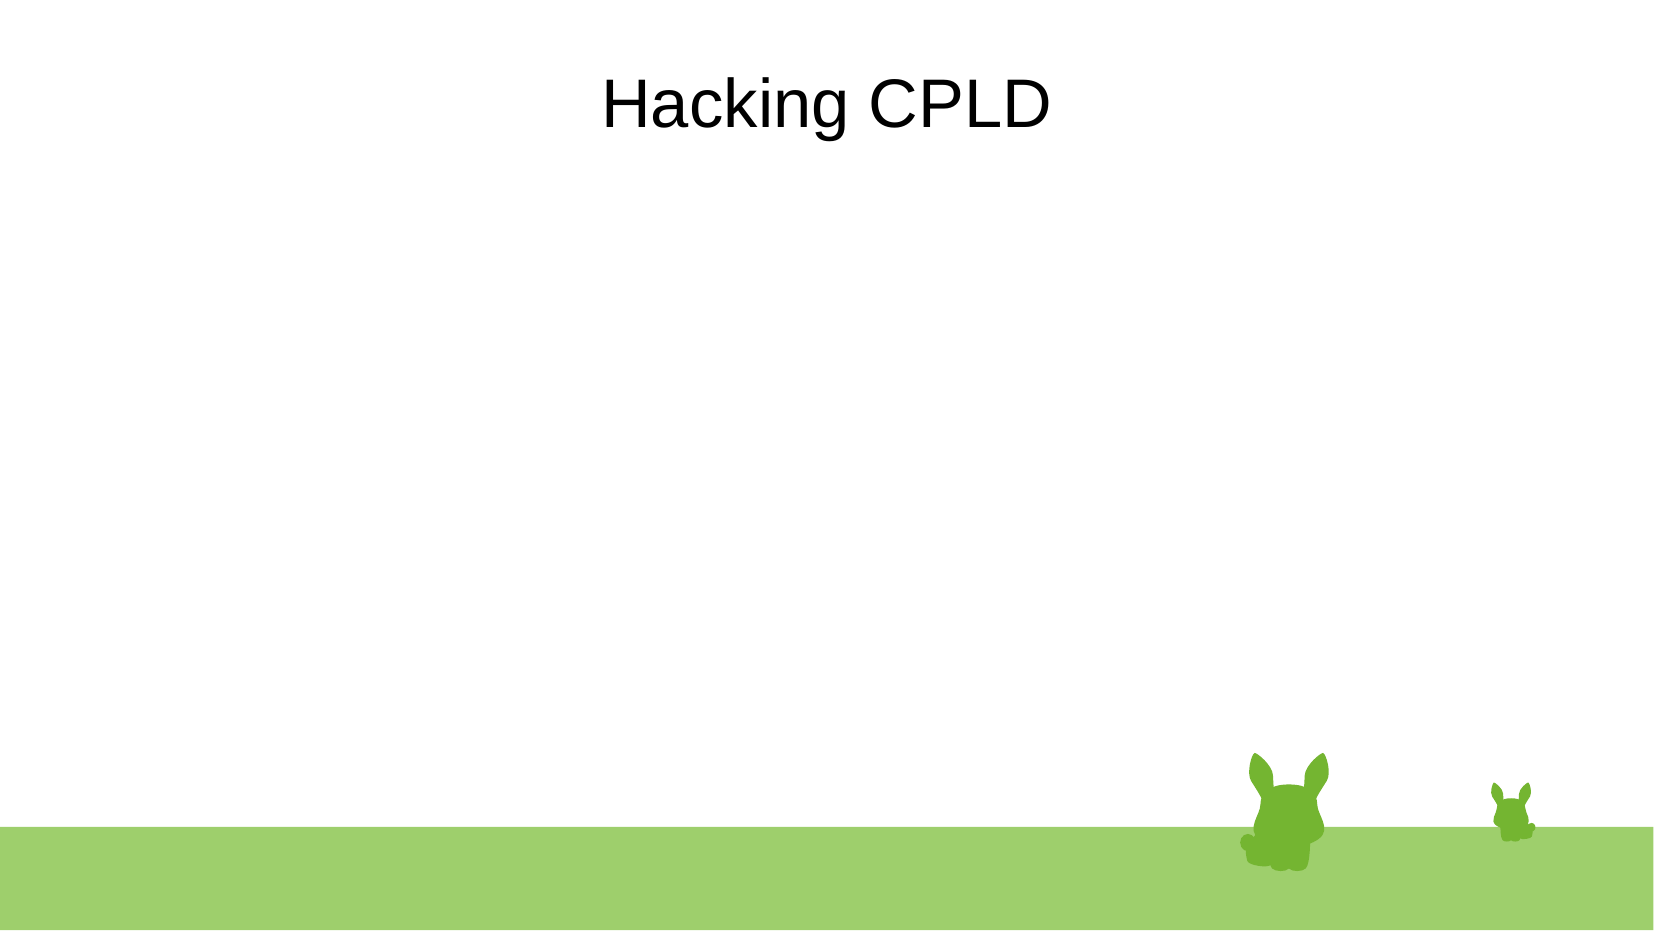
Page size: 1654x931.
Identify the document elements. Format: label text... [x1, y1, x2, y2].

title Hacking CPLD [88, 29, 1565, 178]
